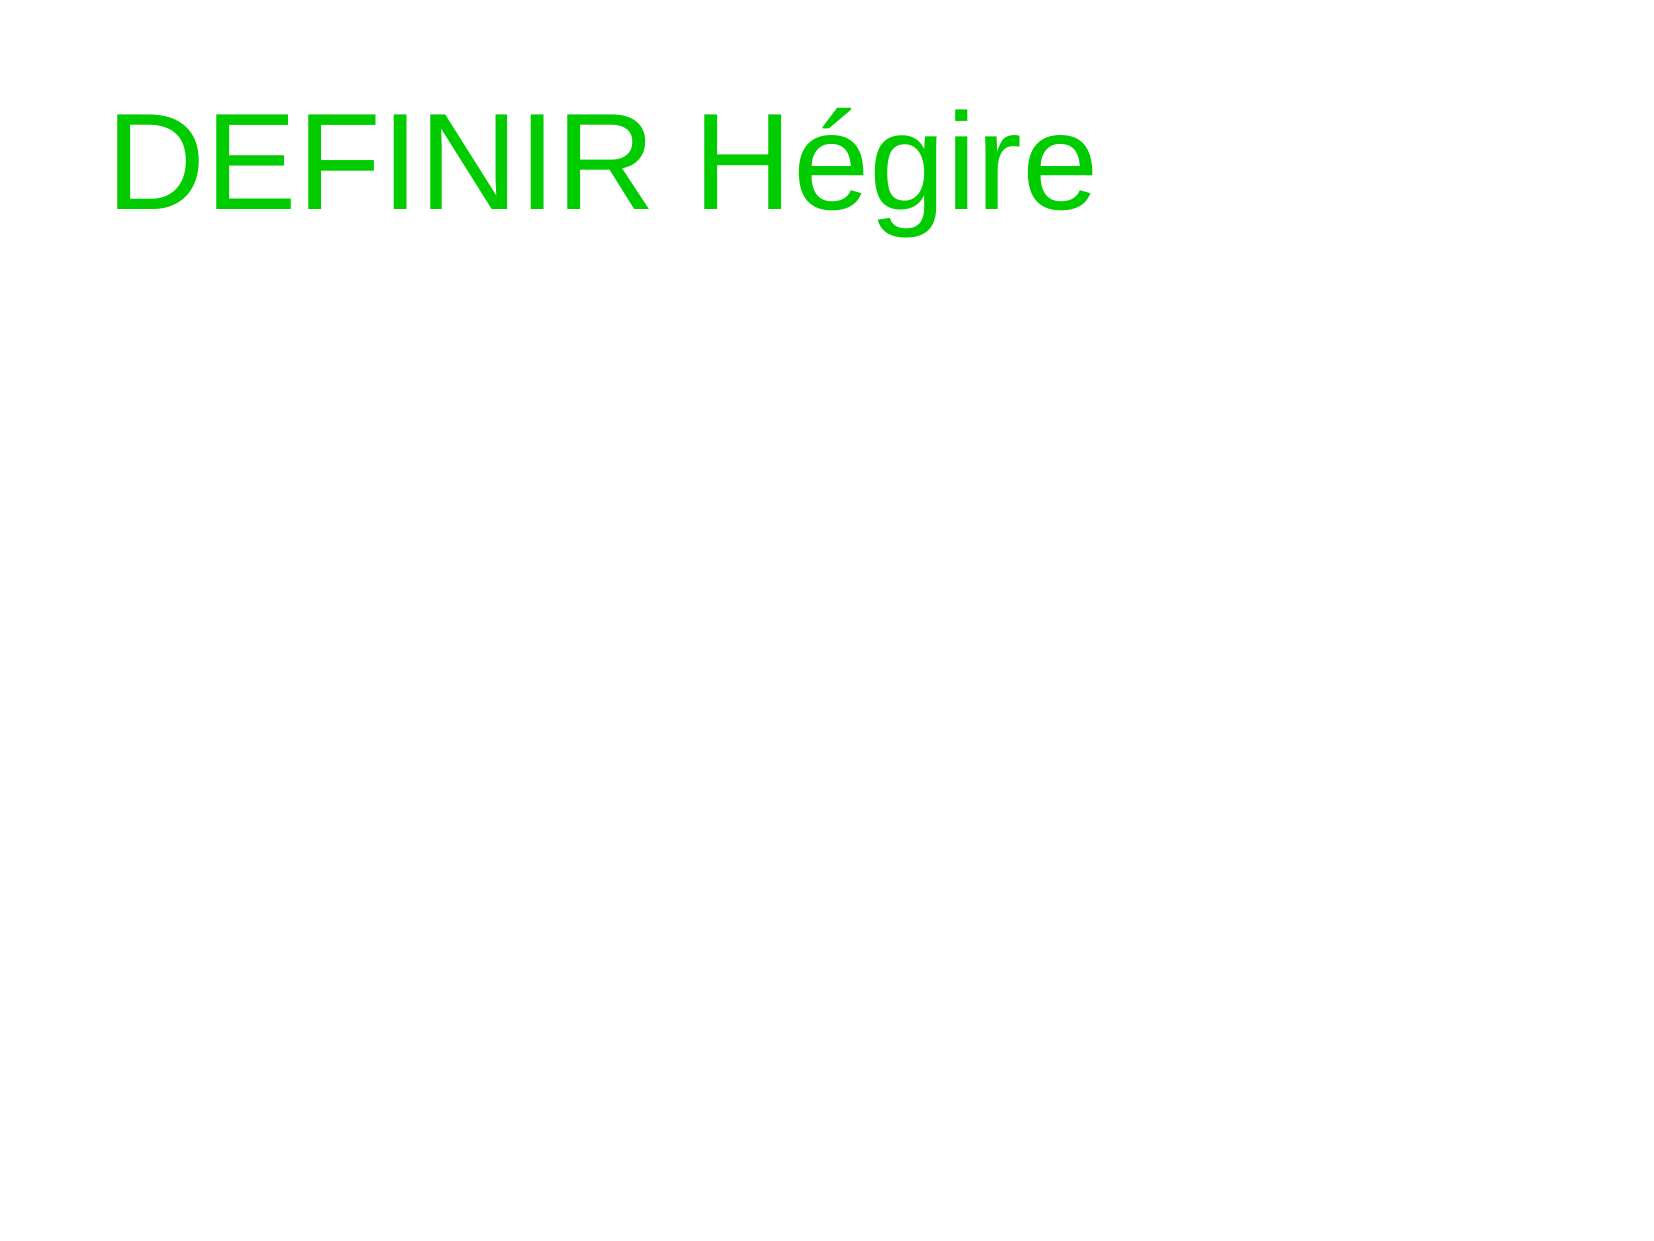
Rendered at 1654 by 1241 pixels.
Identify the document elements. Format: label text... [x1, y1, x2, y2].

title DEFINIR Hégire [106, 58, 1595, 266]
